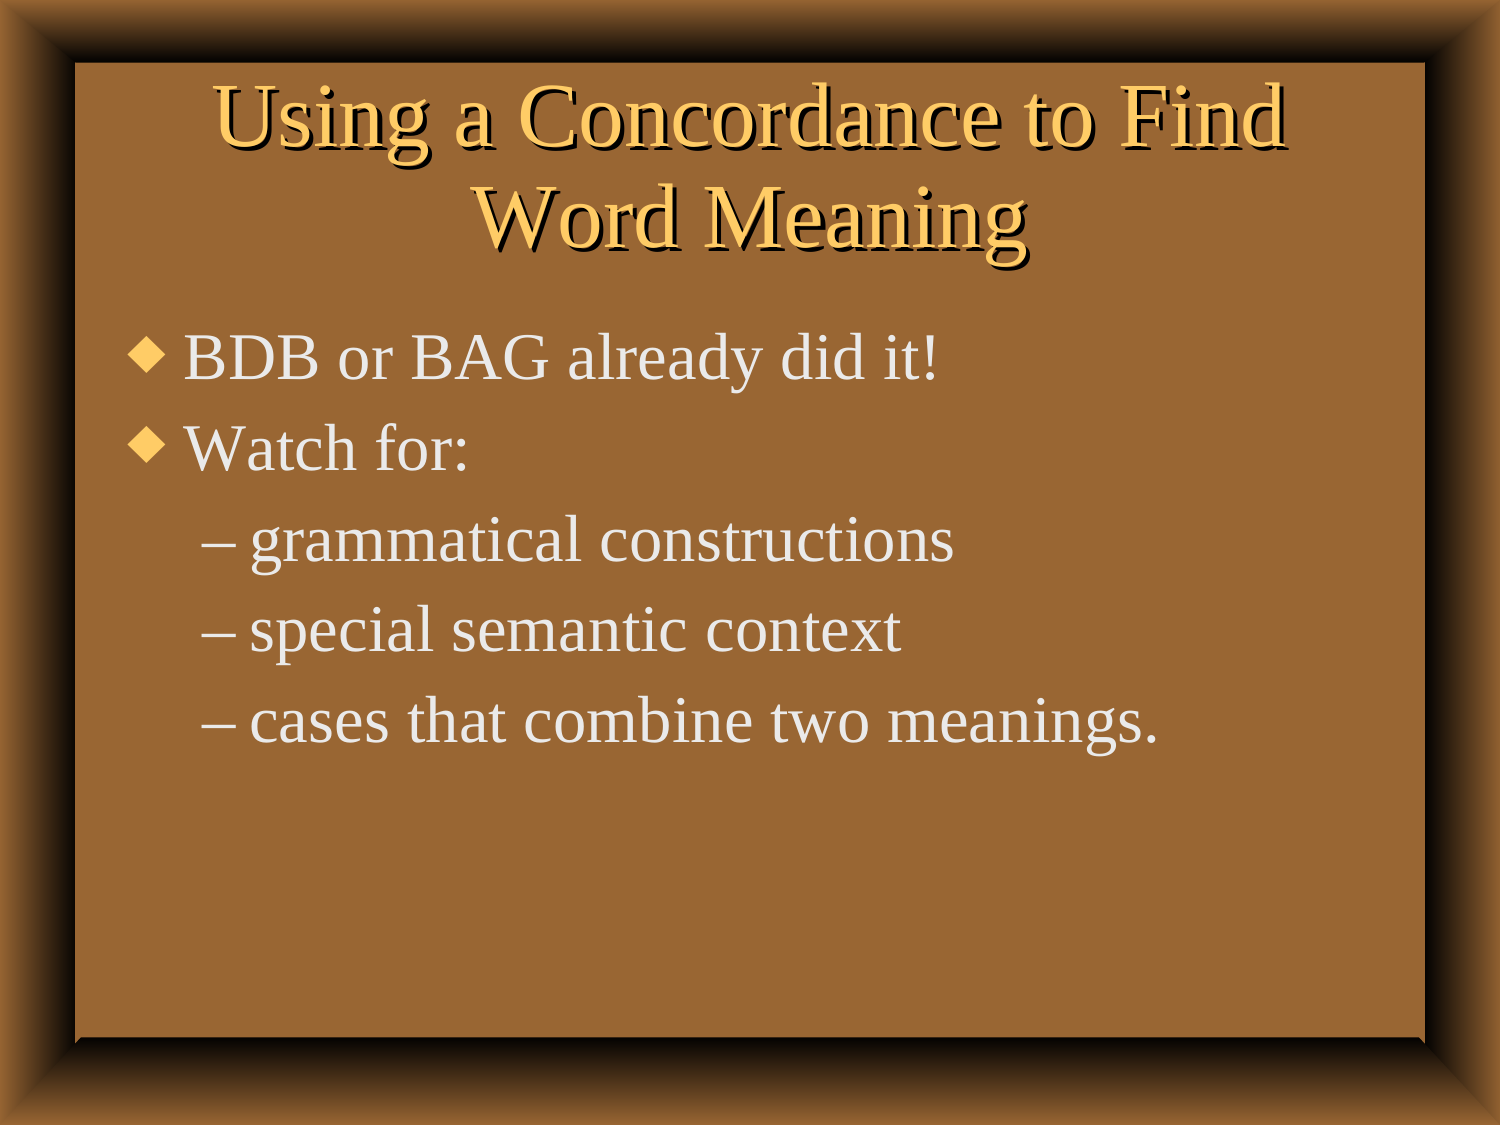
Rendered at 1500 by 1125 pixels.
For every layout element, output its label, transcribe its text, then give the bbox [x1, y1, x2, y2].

list BDB or BAG already did it! Watch for: grammatical constructions special semantic context cases that combine two meanings. [112, 312, 1388, 988]
title Using a Concordance to Find Word Meaning [112, 55, 1388, 275]
